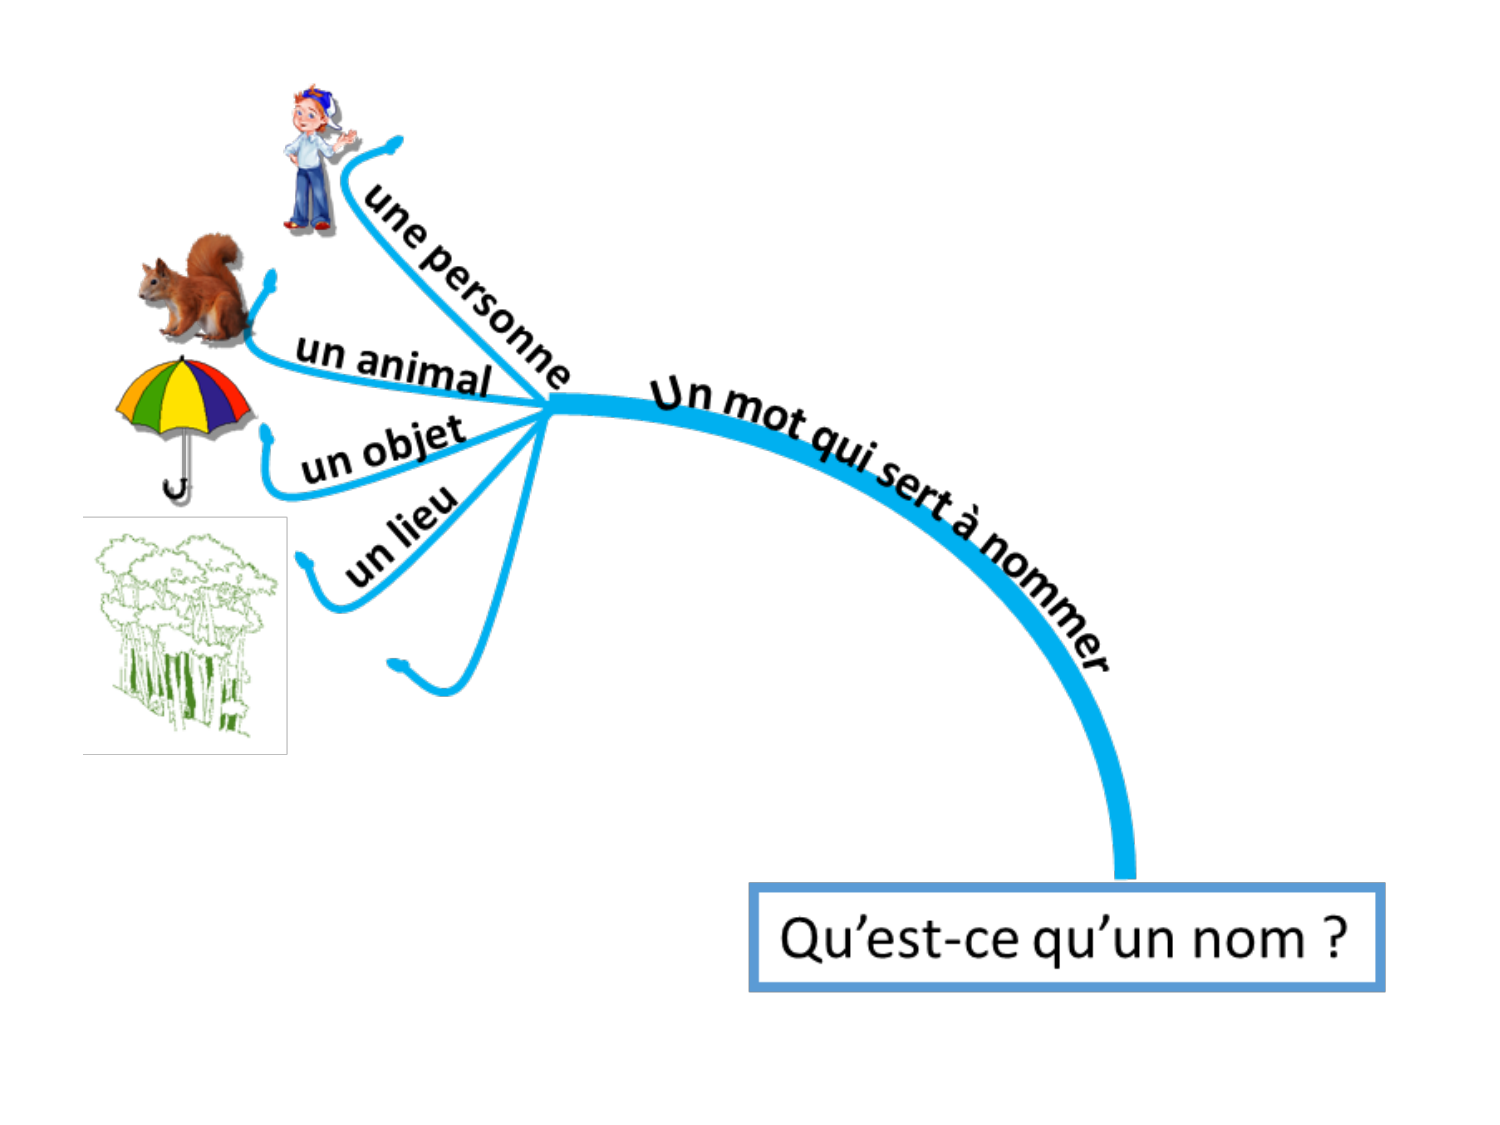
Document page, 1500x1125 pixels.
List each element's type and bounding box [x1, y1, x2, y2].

picture [83, 74, 1389, 1014]
